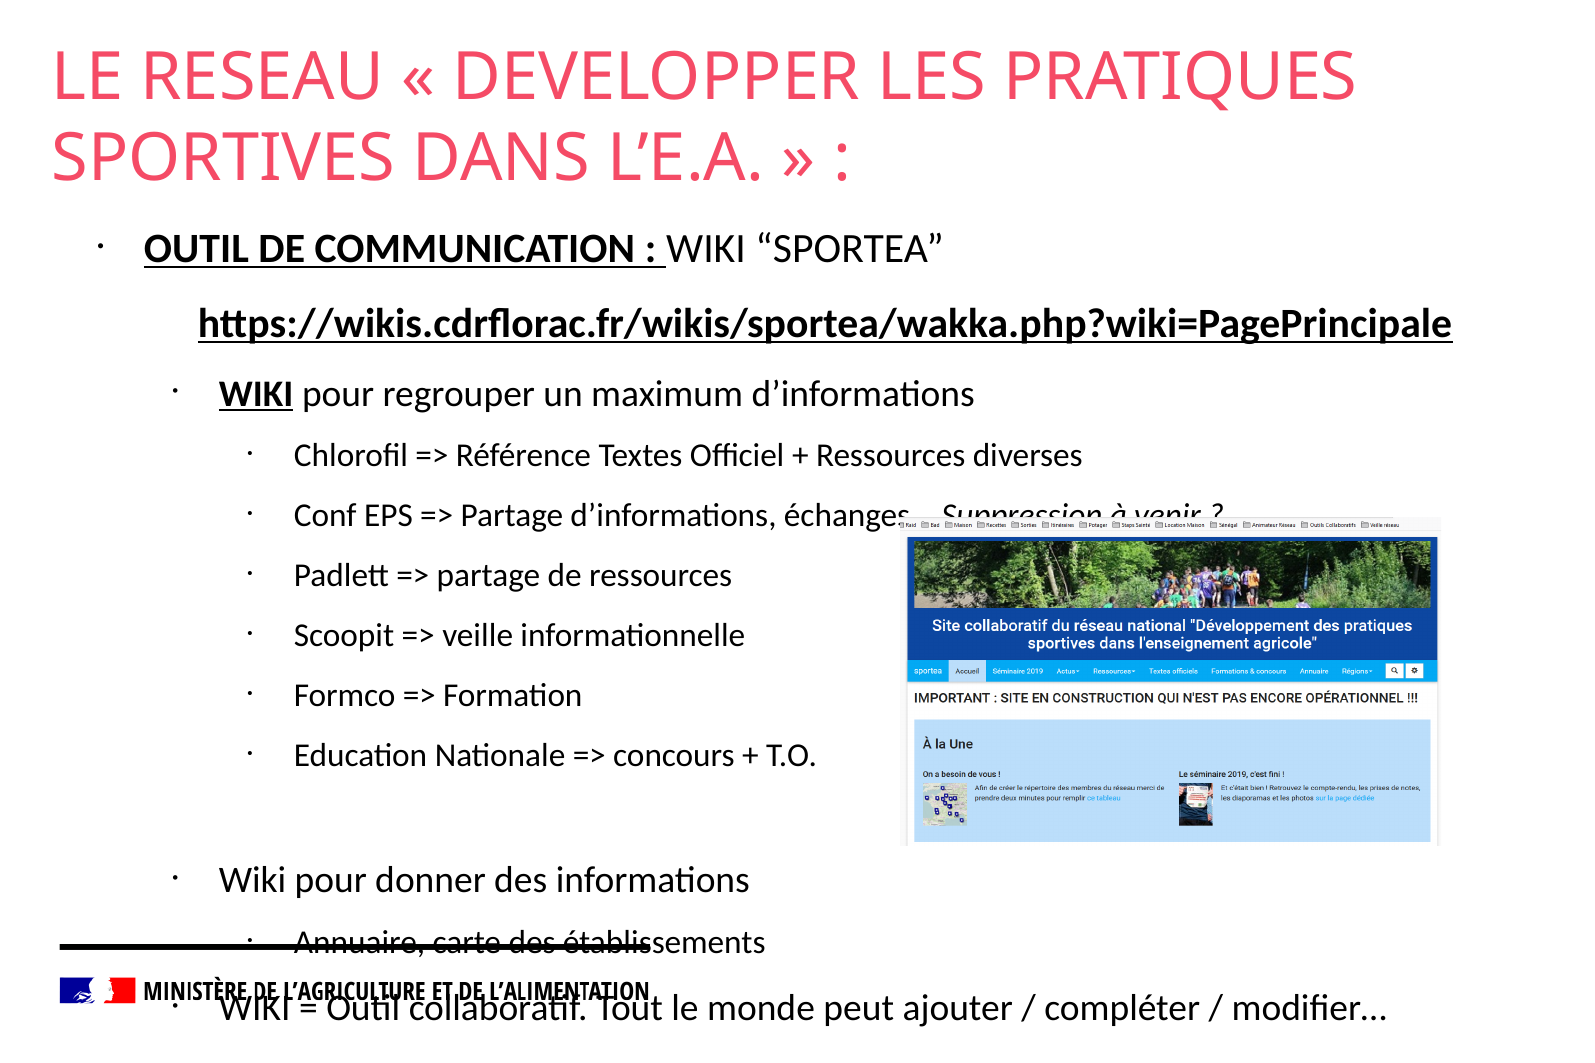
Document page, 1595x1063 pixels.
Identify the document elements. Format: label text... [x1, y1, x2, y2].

picture [610, 944, 618, 951]
title LE RESEAU « DEVELOPPER LES PRATIQUES SPORTIVES DANS L’E.A. » : [36, 26, 1558, 219]
picture [353, 944, 360, 951]
picture [59, 944, 650, 1004]
picture [900, 517, 1442, 846]
picture [512, 944, 520, 951]
text_box OUTIL DE COMMUNICATION : WIKI “SPORTEA” https://wikis.cdrflorac.fr/wikis/sportea/wakka.php?wiki=PagePrincipale WIKI pour regrouper un maximum d’informations Chlorofil => Référence Textes Officiel + Ressources diverses Conf EPS => Partage d’informations, échanges… Suppression à venir ? Padlett => partage de ressources Scoopit => veille informationnelle Formco => Formation Education Nationale => concours + T.O. Wiki pour donner des informations Annuaire, carte des établissements WIKI = Outil collaboratif. Tout le monde peut ajouter / compléter / modifier… [82, 143, 1569, 924]
picture [331, 999, 345, 1004]
